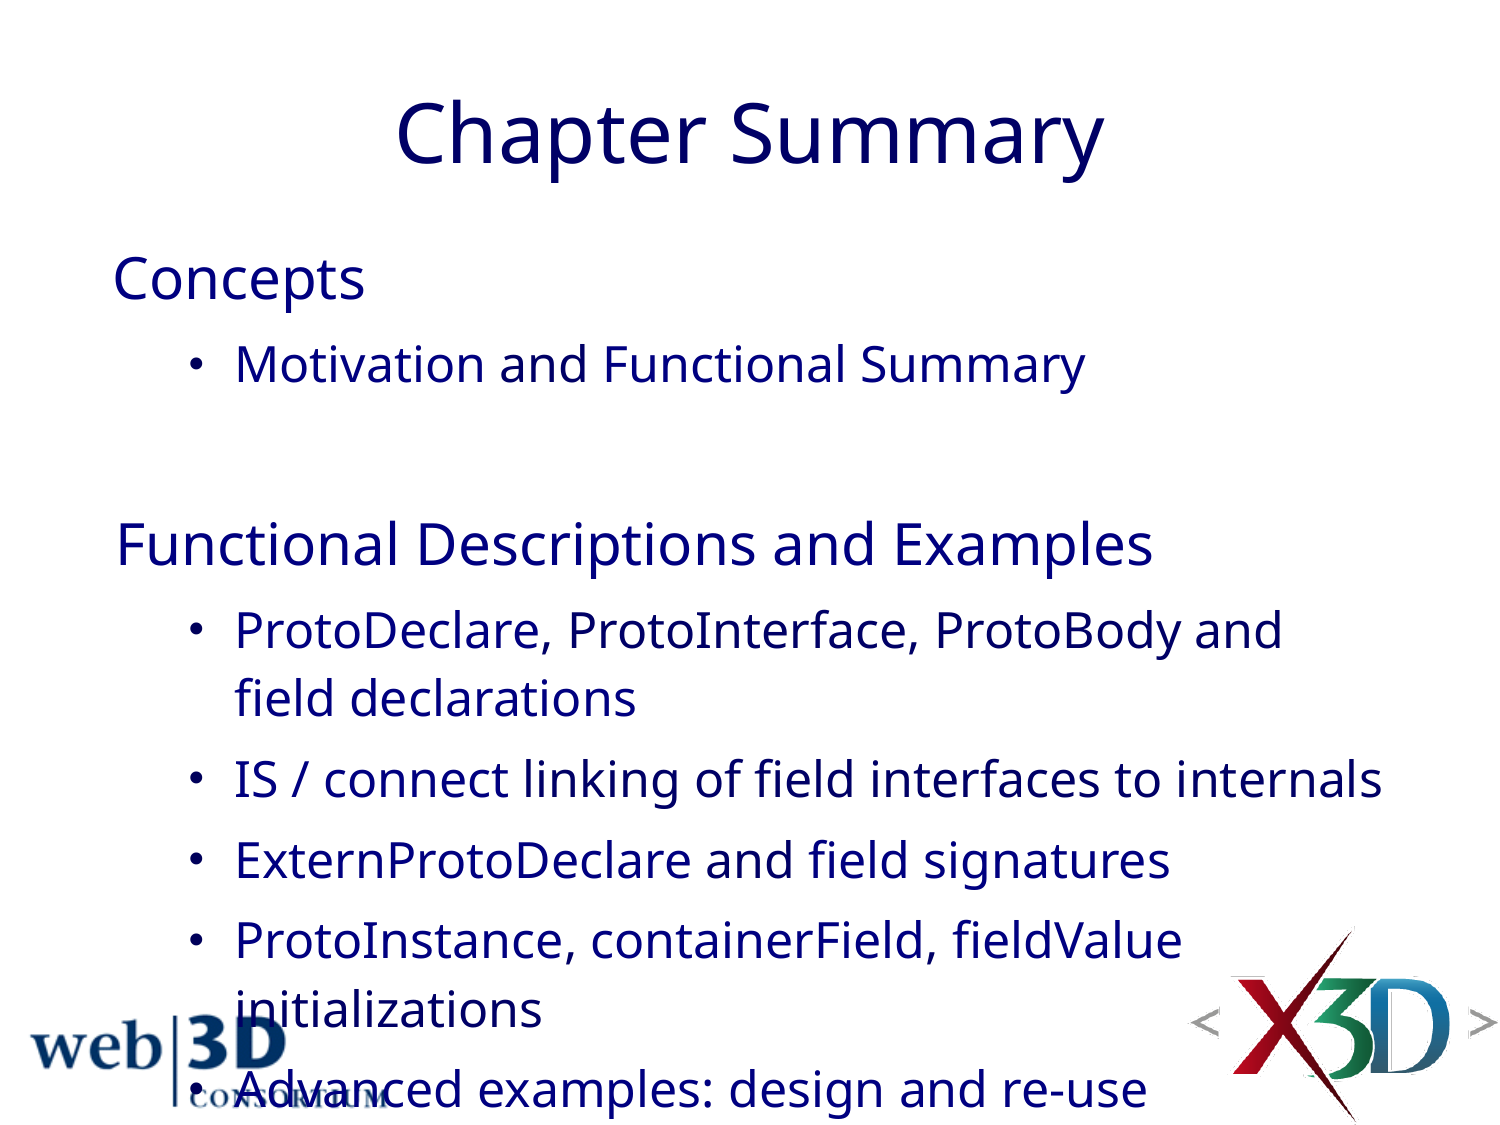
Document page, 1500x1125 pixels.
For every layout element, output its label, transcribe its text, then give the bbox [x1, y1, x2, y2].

picture [12, 998, 413, 1118]
list Concepts Motivation and Functional Summary Functional Descriptions and Examples ProtoDeclare, ProtoInterface, ProtoBody and field declarations IS / connect linking of field interfaces to internals ExternProtoDeclare and field signatures ProtoInstance, containerField, fieldValue initializations Advanced examples: design and re-use [112, 237, 1426, 986]
title Chapter Summary [112, 37, 1388, 226]
picture [406, 1014, 413, 1024]
picture [1187, 926, 1500, 1125]
